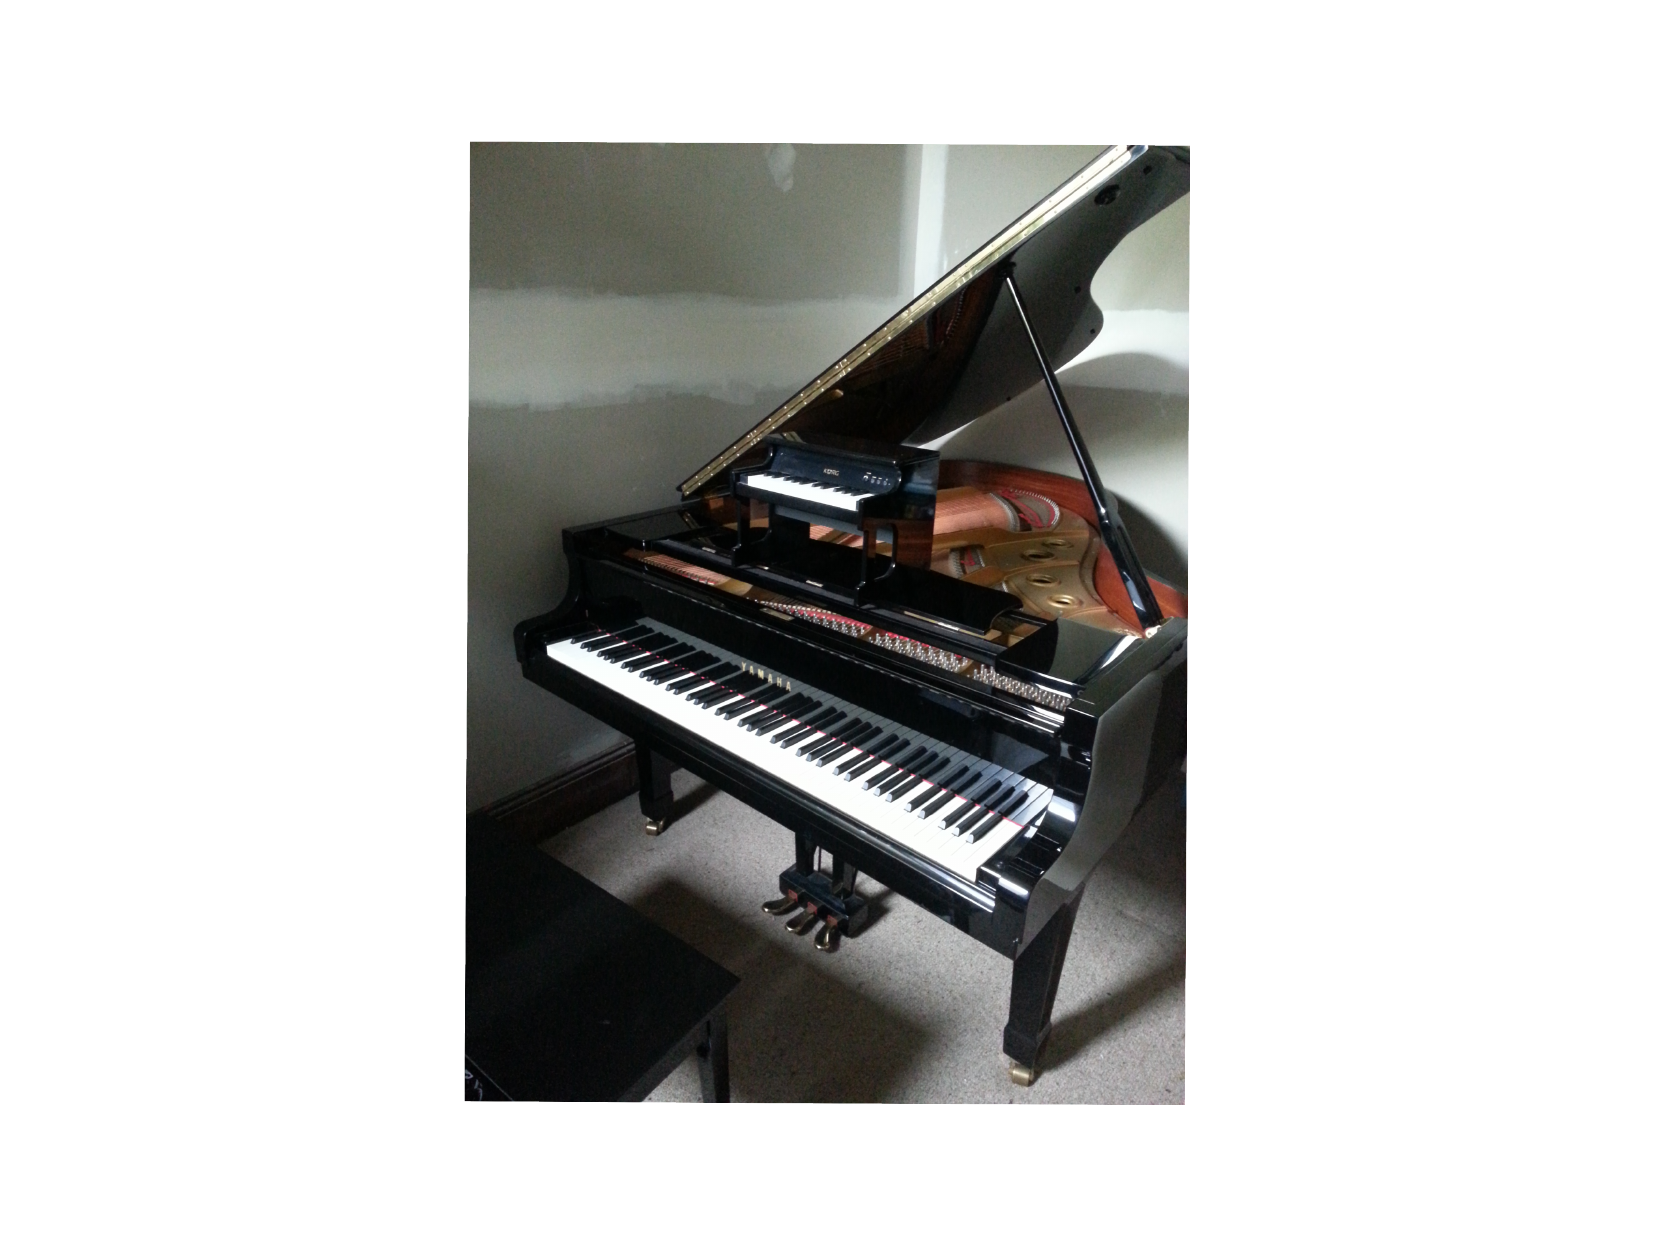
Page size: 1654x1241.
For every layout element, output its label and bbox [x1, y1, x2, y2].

picture [464, 141, 1190, 1105]
